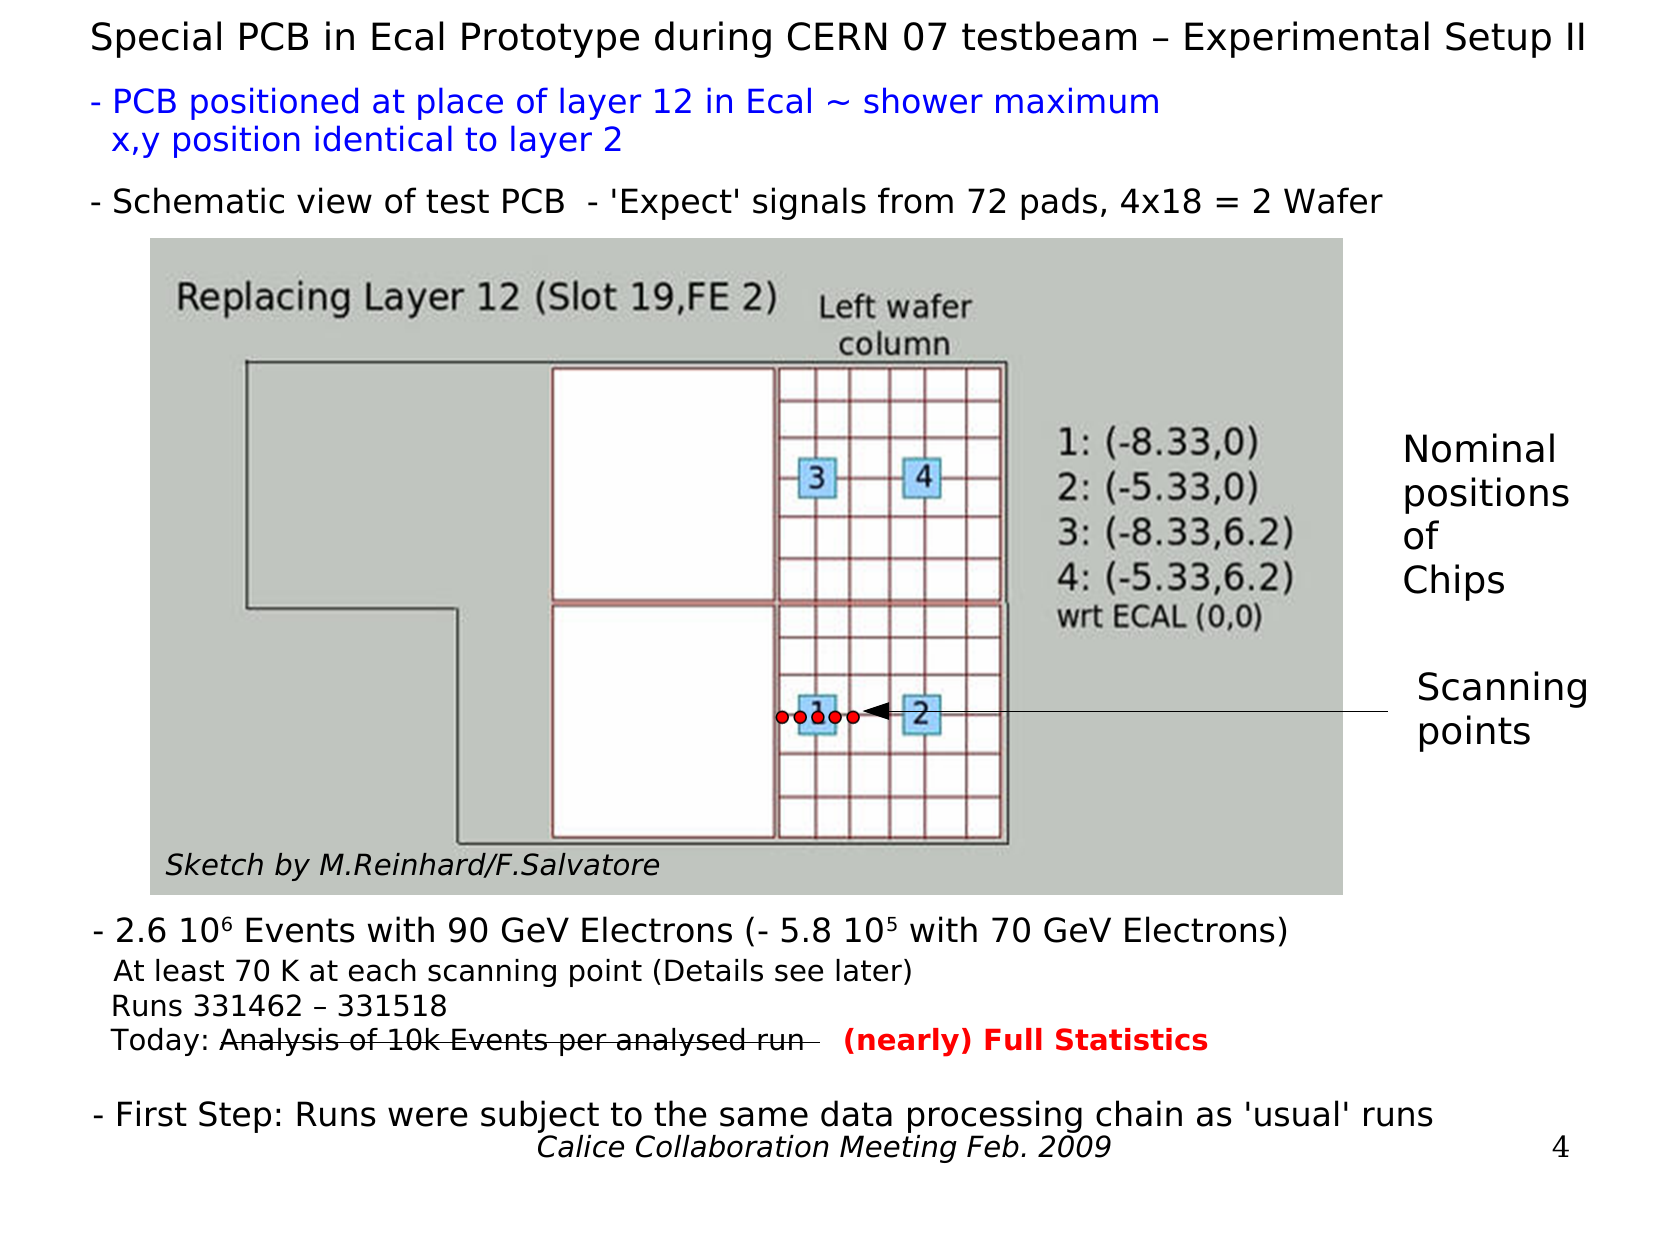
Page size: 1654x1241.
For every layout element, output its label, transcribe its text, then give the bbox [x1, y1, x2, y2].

picture [150, 238, 1343, 895]
text_box Sketch by M.Reinhard/F.Salvatore [150, 841, 676, 891]
text_box Nominal positions of Chips [1387, 420, 1582, 610]
text_box - Schematic view of test PCB - 'Expect' signals from 72 pads, 4x18 = 2 Wafer [75, 175, 1375, 230]
text_box - 2.6 106 Events with 90 GeV Electrons (- 5.8 105 with 70 GeV Electrons) At least 70 K at each scanning point (Details see later) Runs 331462 – 331518 Today: Analysis of 10k Events per analysed run (nearly) Full Statistics - First Step: Runs were subject to the same data processing chain as 'usual' runs [77, 904, 1437, 1143]
text_box Scanning points [1401, 658, 1613, 761]
text_box Special PCB in Ecal Prototype during CERN 07 testbeam – Experimental Setup II [75, 7, 1571, 67]
text_box - PCB positioned at place of layer 12 in Ecal ~ shower maximum x,y position identical to layer 2 [75, 75, 1157, 168]
